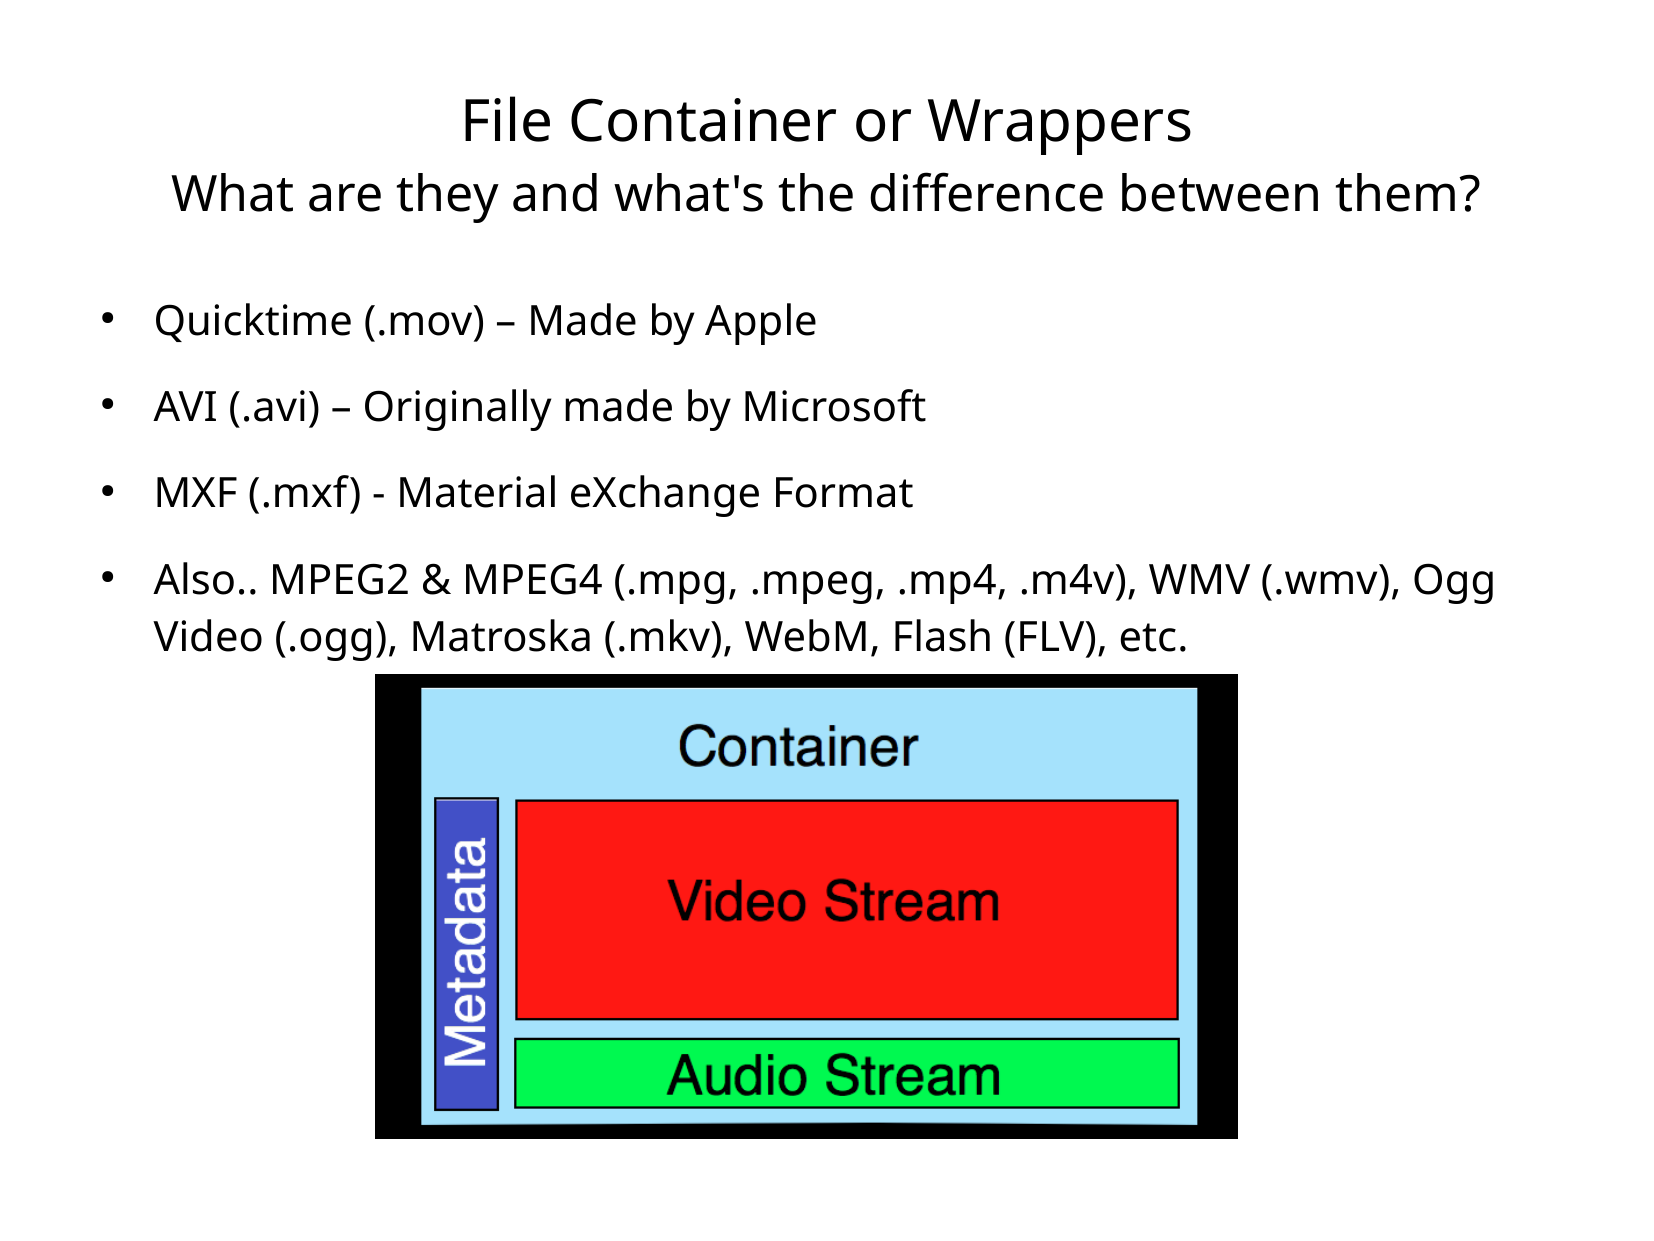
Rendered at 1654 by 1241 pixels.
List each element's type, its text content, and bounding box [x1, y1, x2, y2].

list Quicktime (.mov) – Made by Apple AVI (.avi) – Originally made by Microsoft MXF (.mxf) - Material eXchange Format Also.. MPEG2 & MPEG4 (.mpg, .mpeg, .mp4, .m4v), WMV (.wmv), Ogg Video (.ogg), Matroska (.mkv), WebM, Flash (FLV), etc. [82, 290, 1571, 1094]
picture [375, 674, 1238, 1139]
title File Container or Wrappers What are they and what's the difference between them? [82, 56, 1571, 250]
